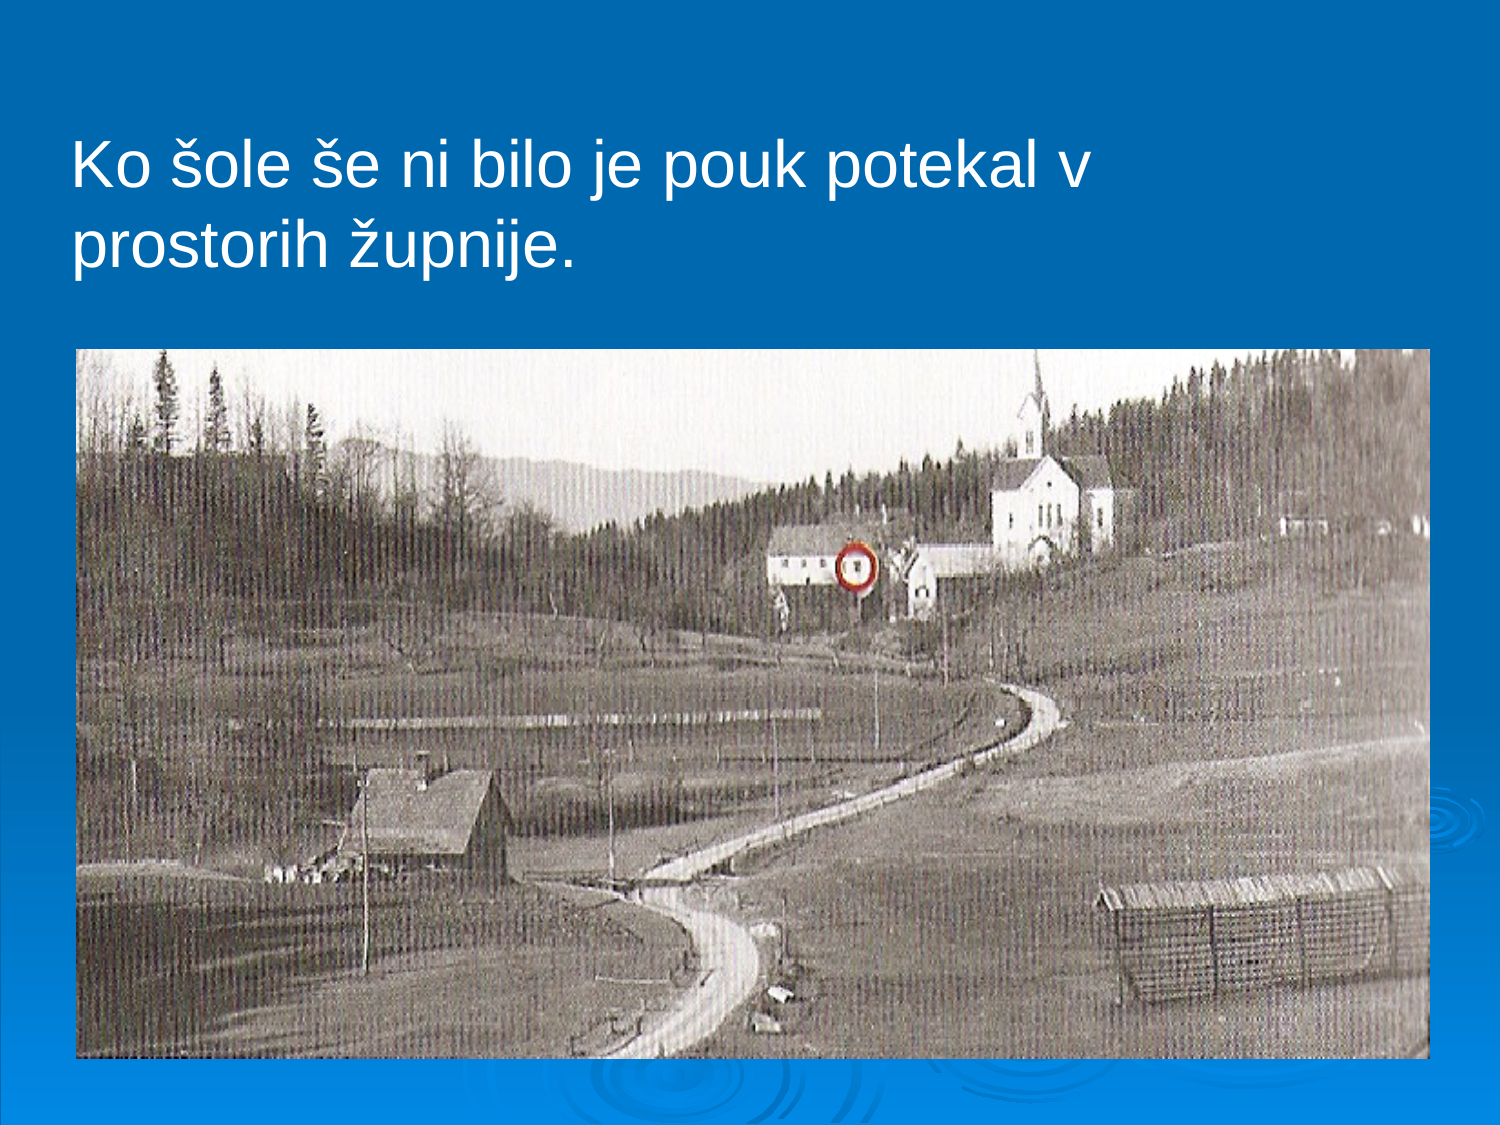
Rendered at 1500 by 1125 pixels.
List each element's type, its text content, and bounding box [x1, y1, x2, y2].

list Ko šole še ni bilo je pouk potekal v prostorih župnije. [0, 113, 1350, 856]
picture [76, 349, 1430, 1059]
